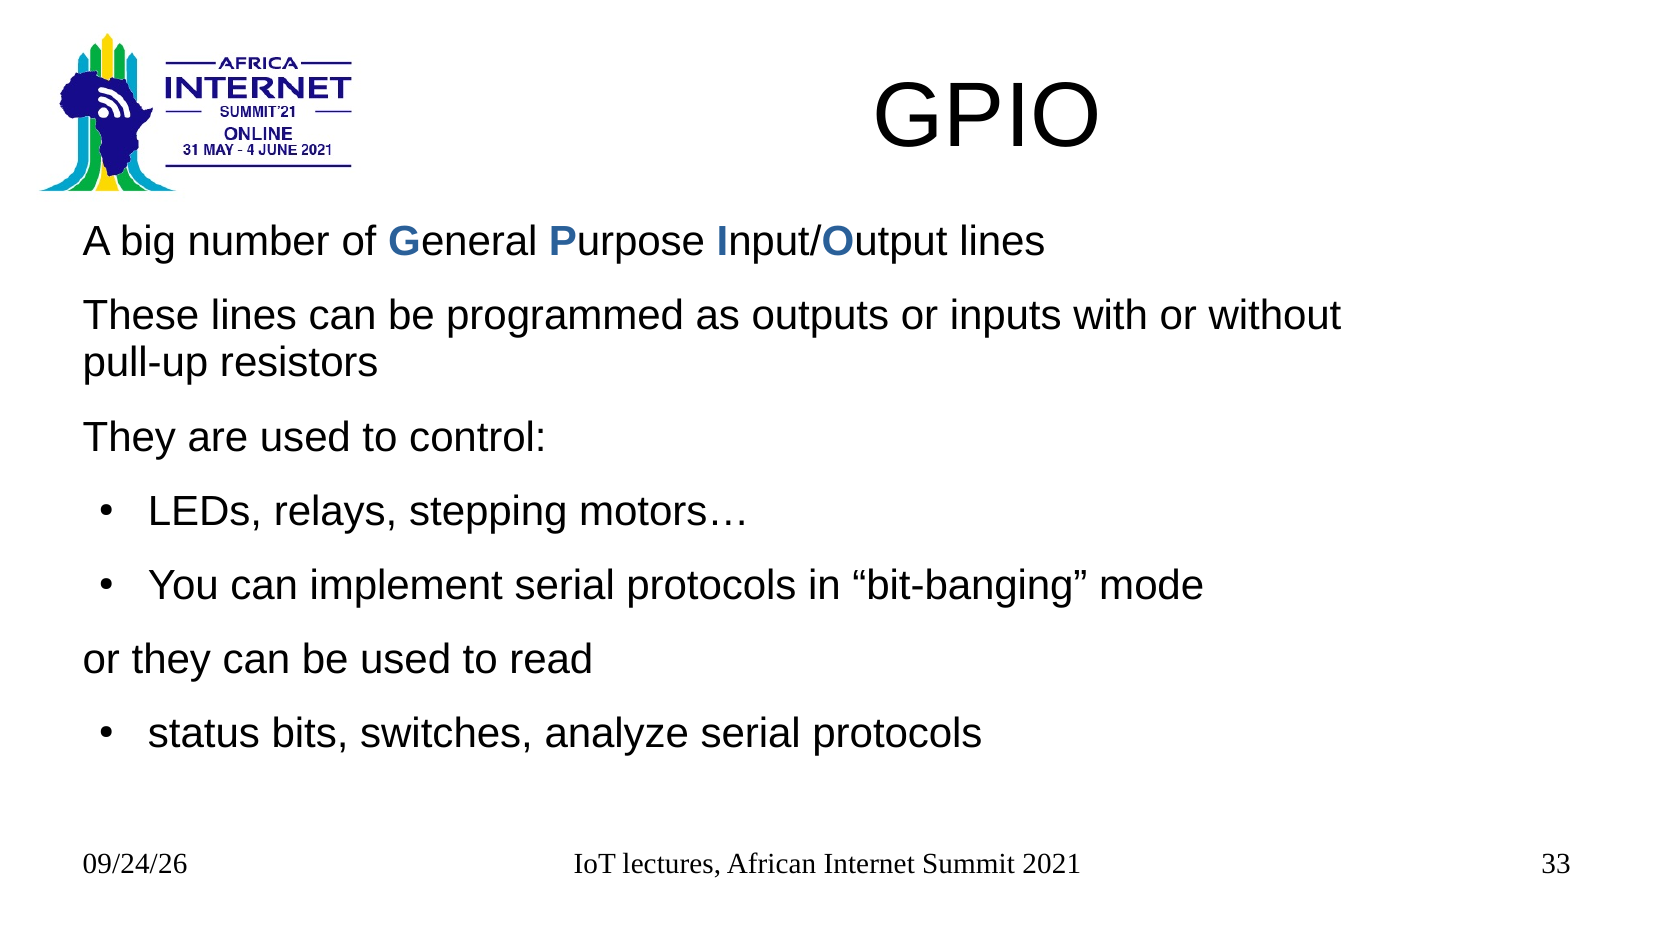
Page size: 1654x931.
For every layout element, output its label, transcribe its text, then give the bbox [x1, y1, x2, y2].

title GPIO [403, 37, 1571, 193]
list A big number of General Purpose Input/Output lines These lines can be programmed as outputs or inputs with or without pull-up resistors They are used to control: LEDs, relays, stepping motors… You can implement serial protocols in “bit-banging” mode or they can be used to read status bits, switches, analyze serial protocols [82, 217, 1571, 758]
picture [9, 11, 384, 207]
